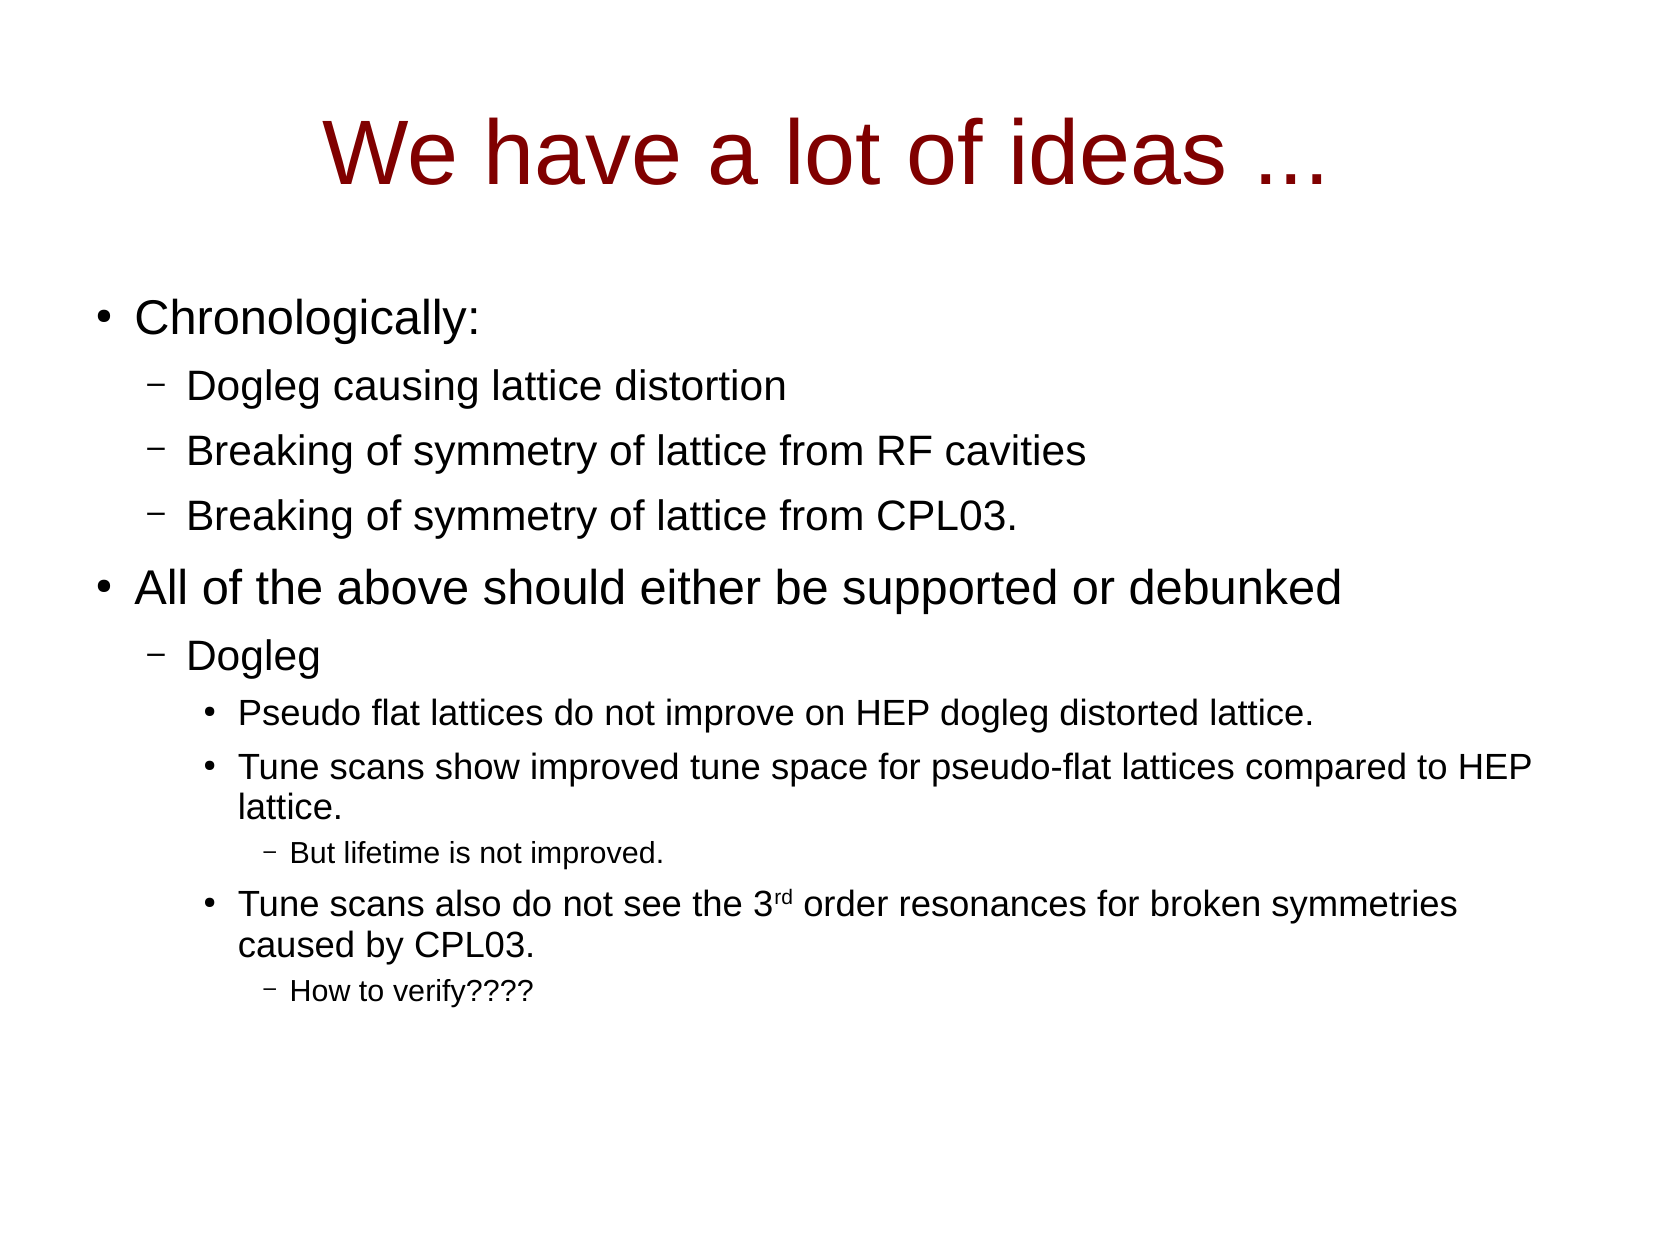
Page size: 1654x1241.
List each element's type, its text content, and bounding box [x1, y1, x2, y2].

list Chronologically: Dogleg causing lattice distortion Breaking of symmetry of lattice from RF cavities Breaking of symmetry of lattice from CPL03. All of the above should either be supported or debunked Dogleg Pseudo flat lattices do not improve on HEP dogleg distorted lattice. Tune scans show improved tune space for pseudo-flat lattices compared to HEP lattice. But lifetime is not improved. Tune scans also do not see the 3rd order resonances for broken symmetries caused by CPL03. How to verify???? [82, 290, 1571, 1010]
title We have a lot of ideas ... [82, 49, 1571, 257]
